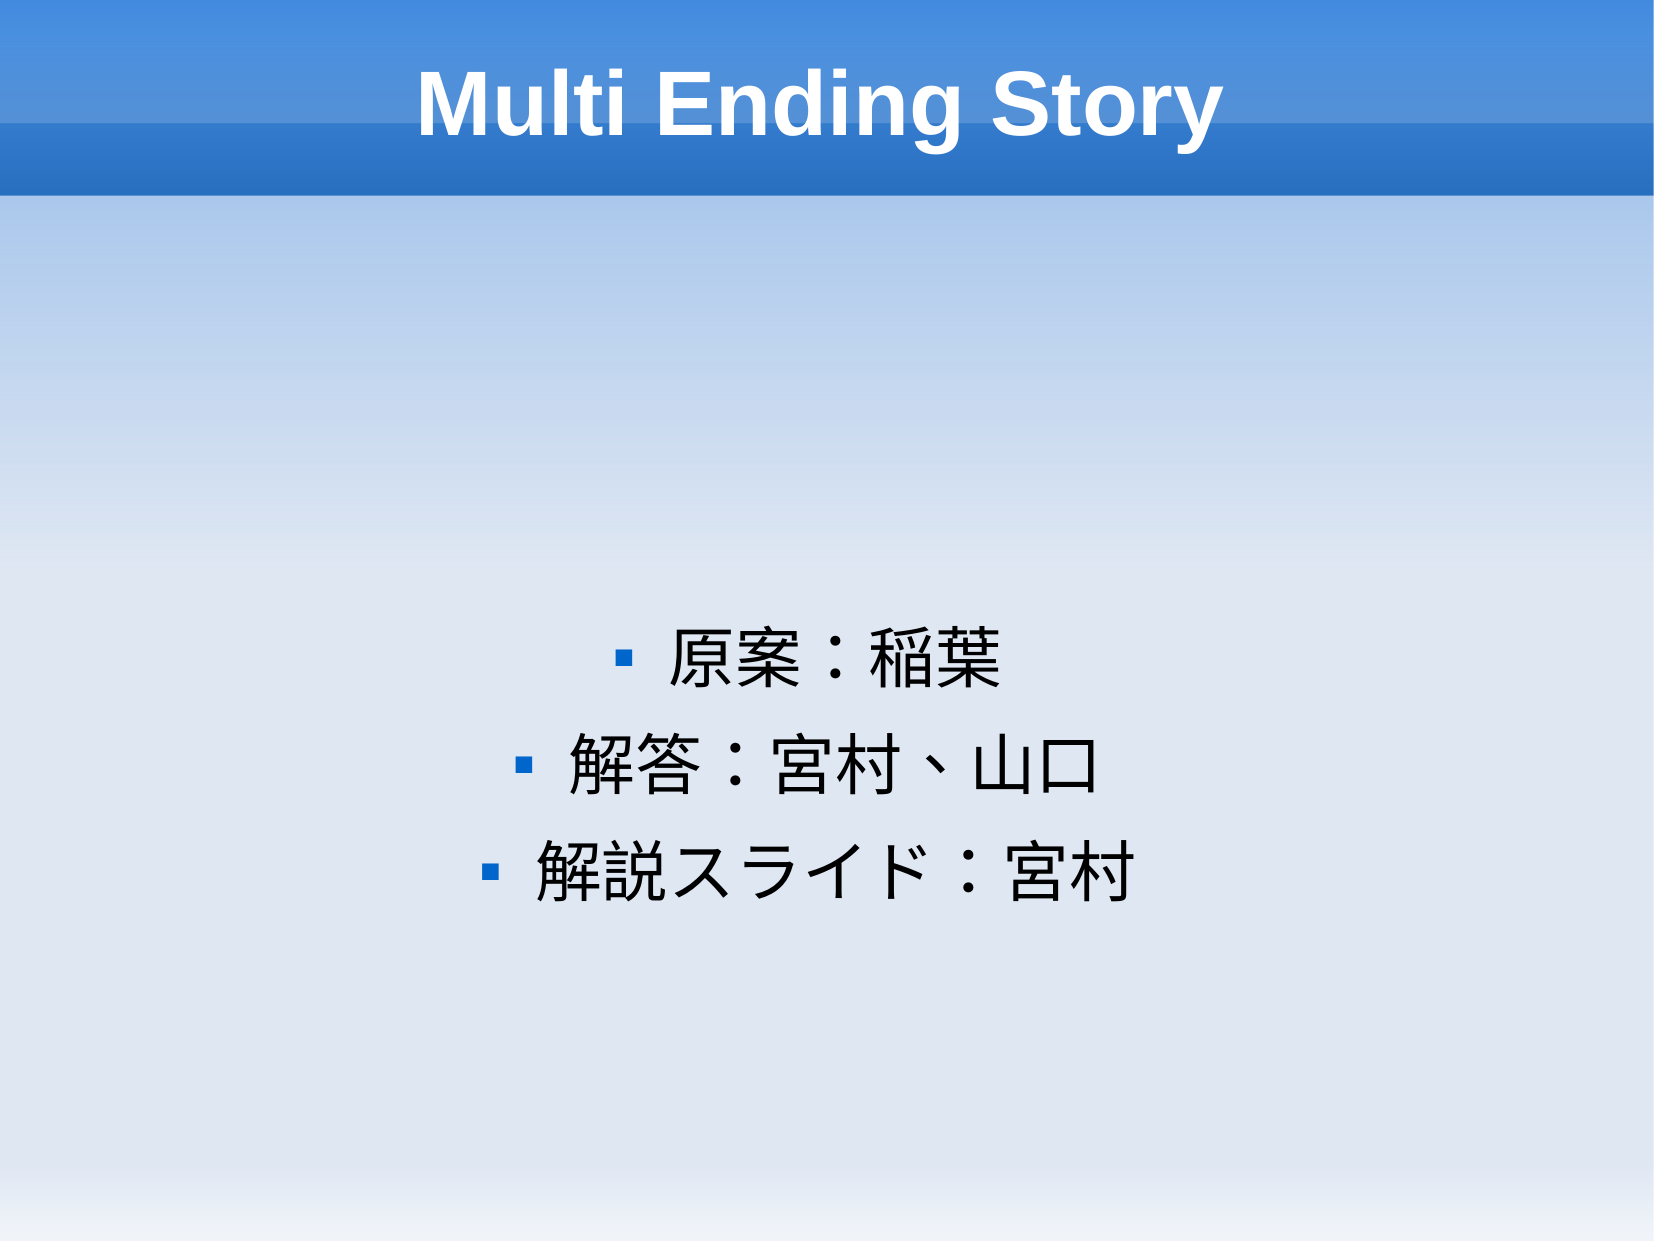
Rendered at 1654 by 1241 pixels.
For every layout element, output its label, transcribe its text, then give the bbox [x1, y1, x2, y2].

picture [0, 0, 1654, 1241]
list 原案：稲葉 解答：宮村、山口 解説スライド：宮村 [47, 620, 1536, 1109]
title Multi Ending Story [76, 0, 1565, 208]
